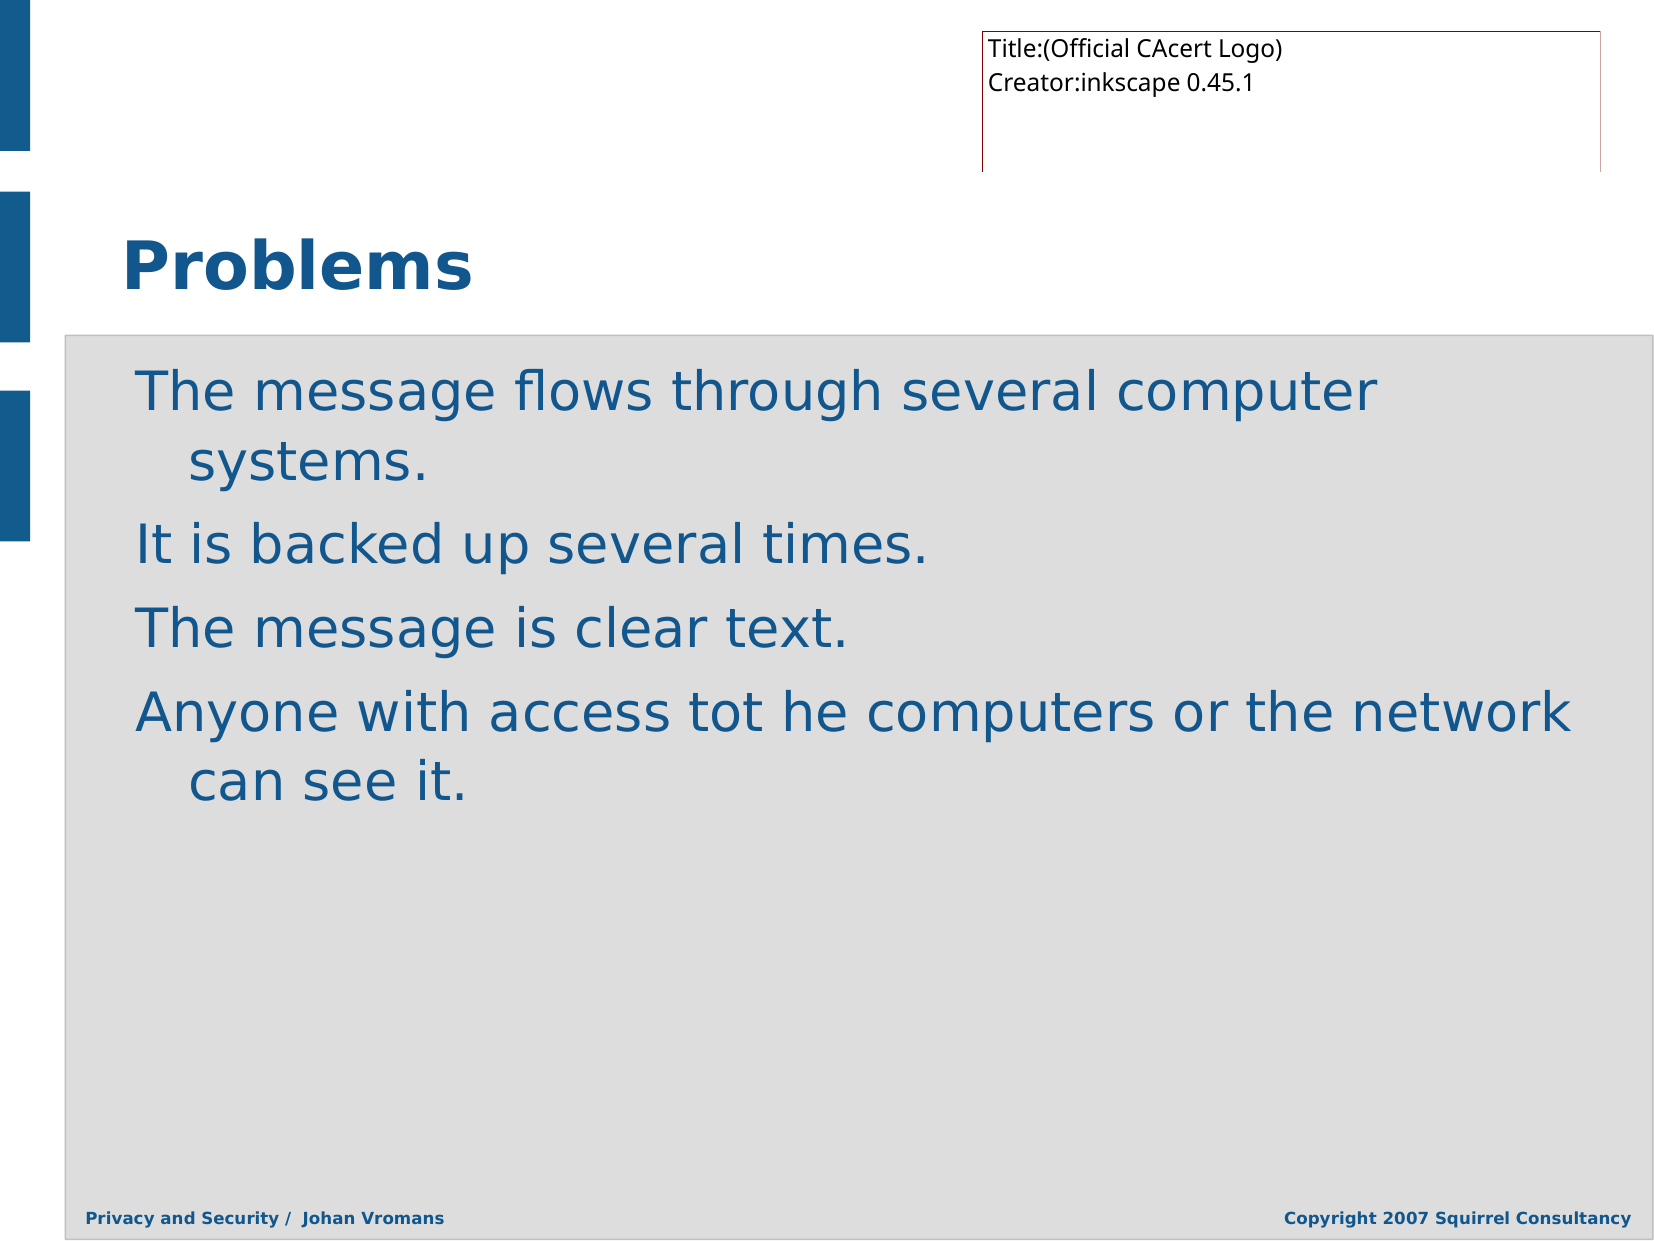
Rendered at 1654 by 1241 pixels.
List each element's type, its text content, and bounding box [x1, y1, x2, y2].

list The message flows through several computer systems. It is backed up several times. The message is clear text. Anyone with access tot he computers or the network can see it. [118, 354, 1625, 1235]
title Problems [121, 206, 1533, 326]
